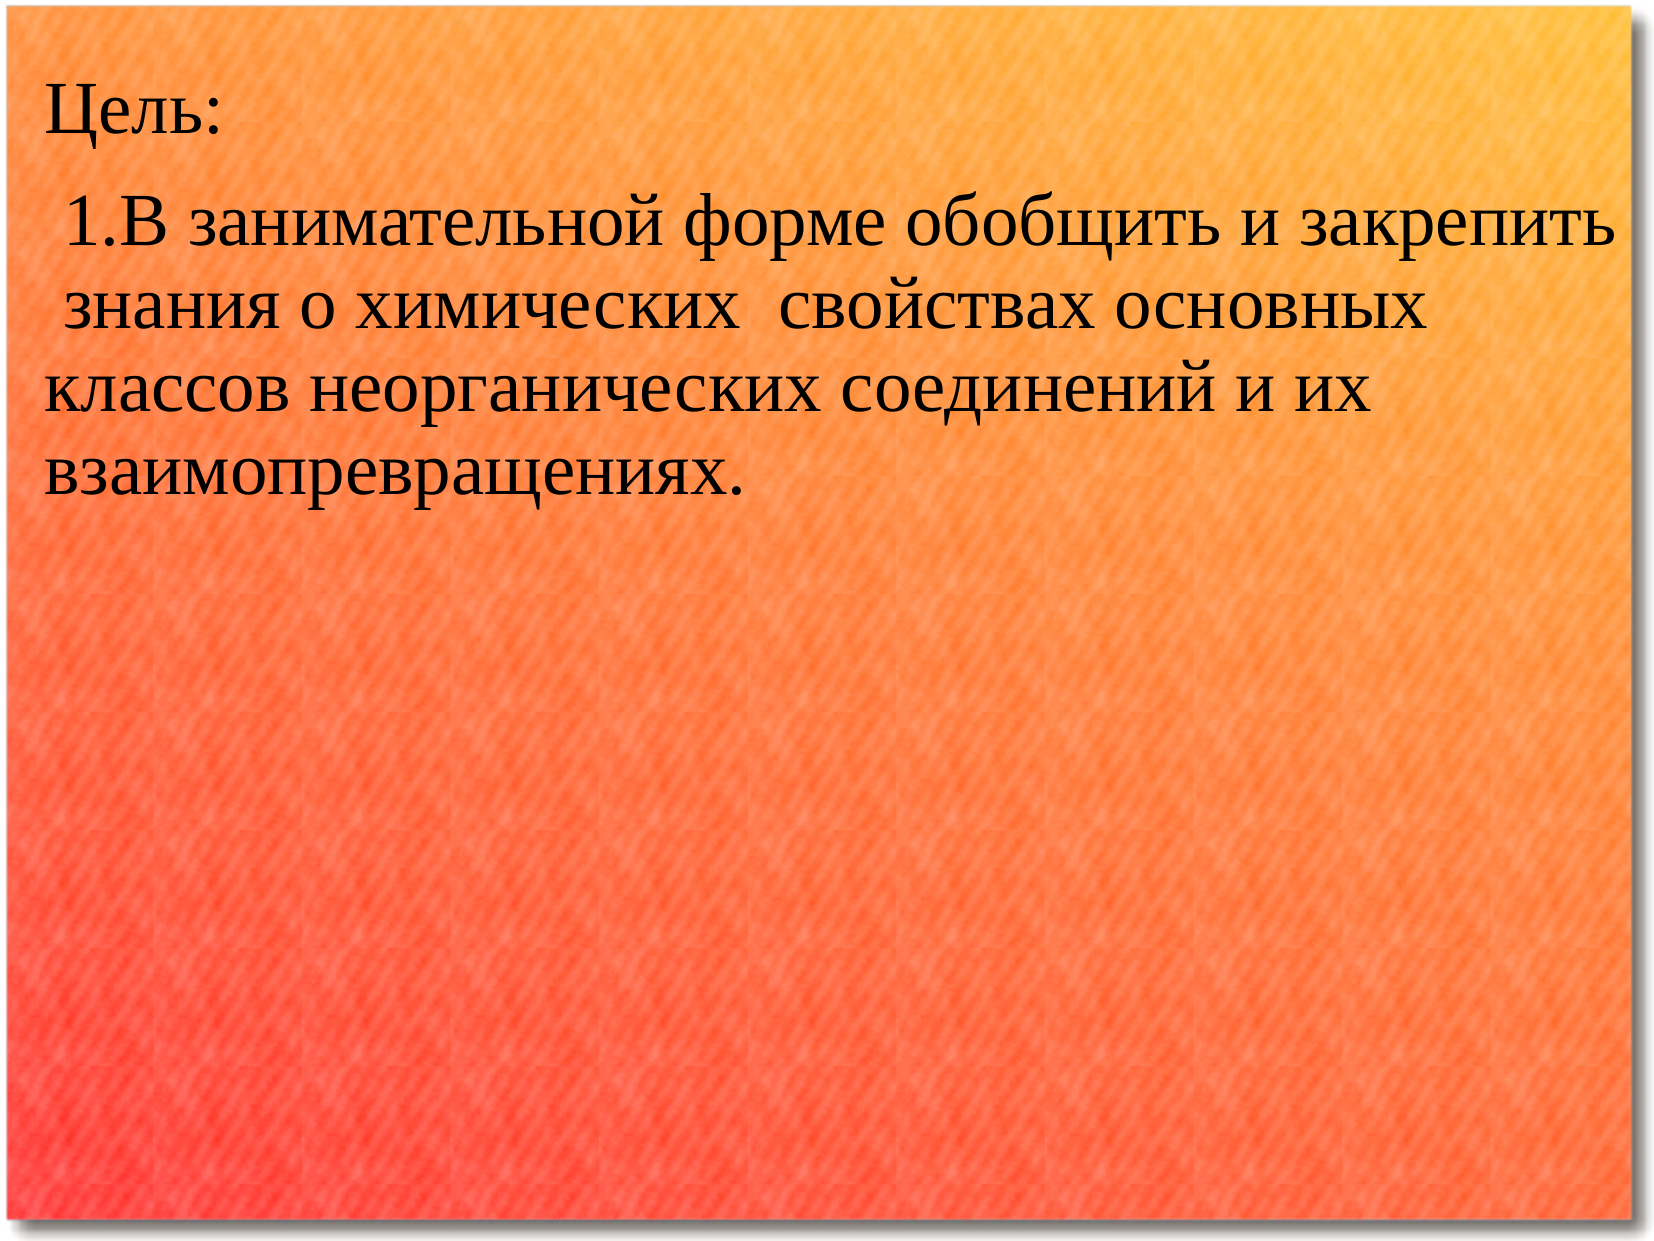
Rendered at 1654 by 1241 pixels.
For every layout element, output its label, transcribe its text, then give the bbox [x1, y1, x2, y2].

text_box Цель: 1.В занимательной форме обобщить и закрепить знания о химических свойствах основных классов неорганических соединений и их взаимопревращениях. [29, 59, 1654, 631]
